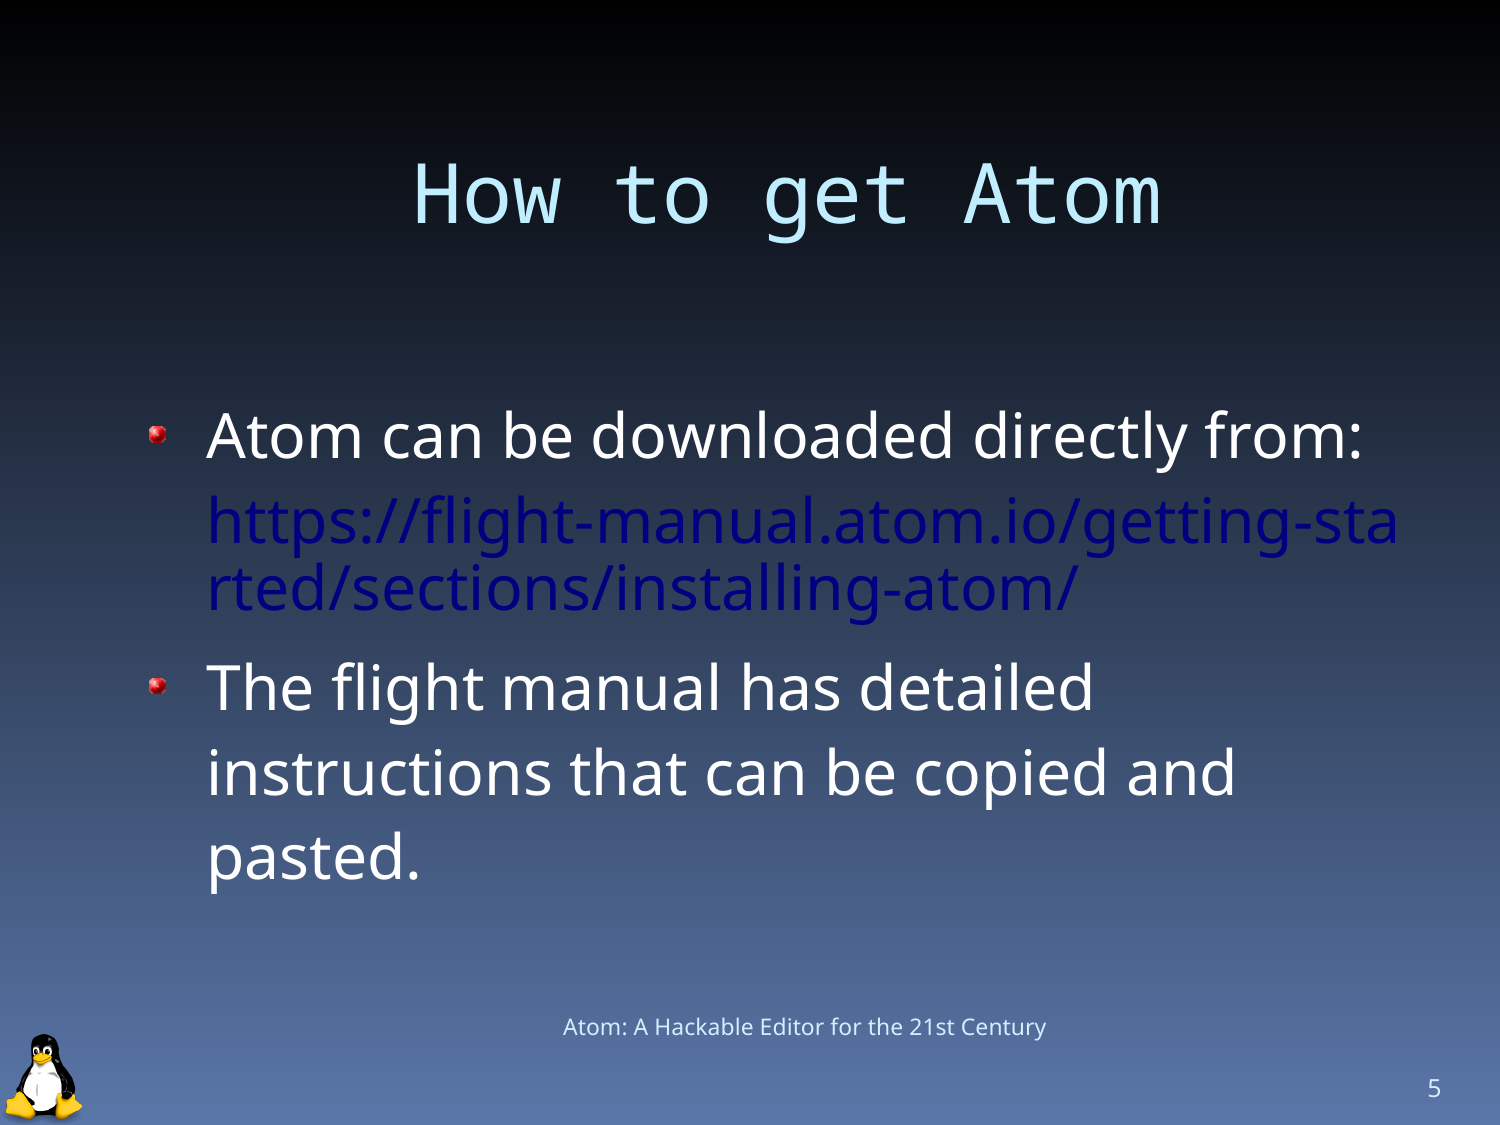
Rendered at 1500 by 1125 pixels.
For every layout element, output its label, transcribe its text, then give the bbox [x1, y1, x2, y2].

list Atom can be downloaded directly from: https://flight-manual.atom.io/getting-started/sections/installing-atom/ The flight manual has detailed instructions that can be copied and pasted. [149, 292, 1425, 946]
title How to get Atom [149, 84, 1425, 292]
picture [0, 1034, 82, 1125]
